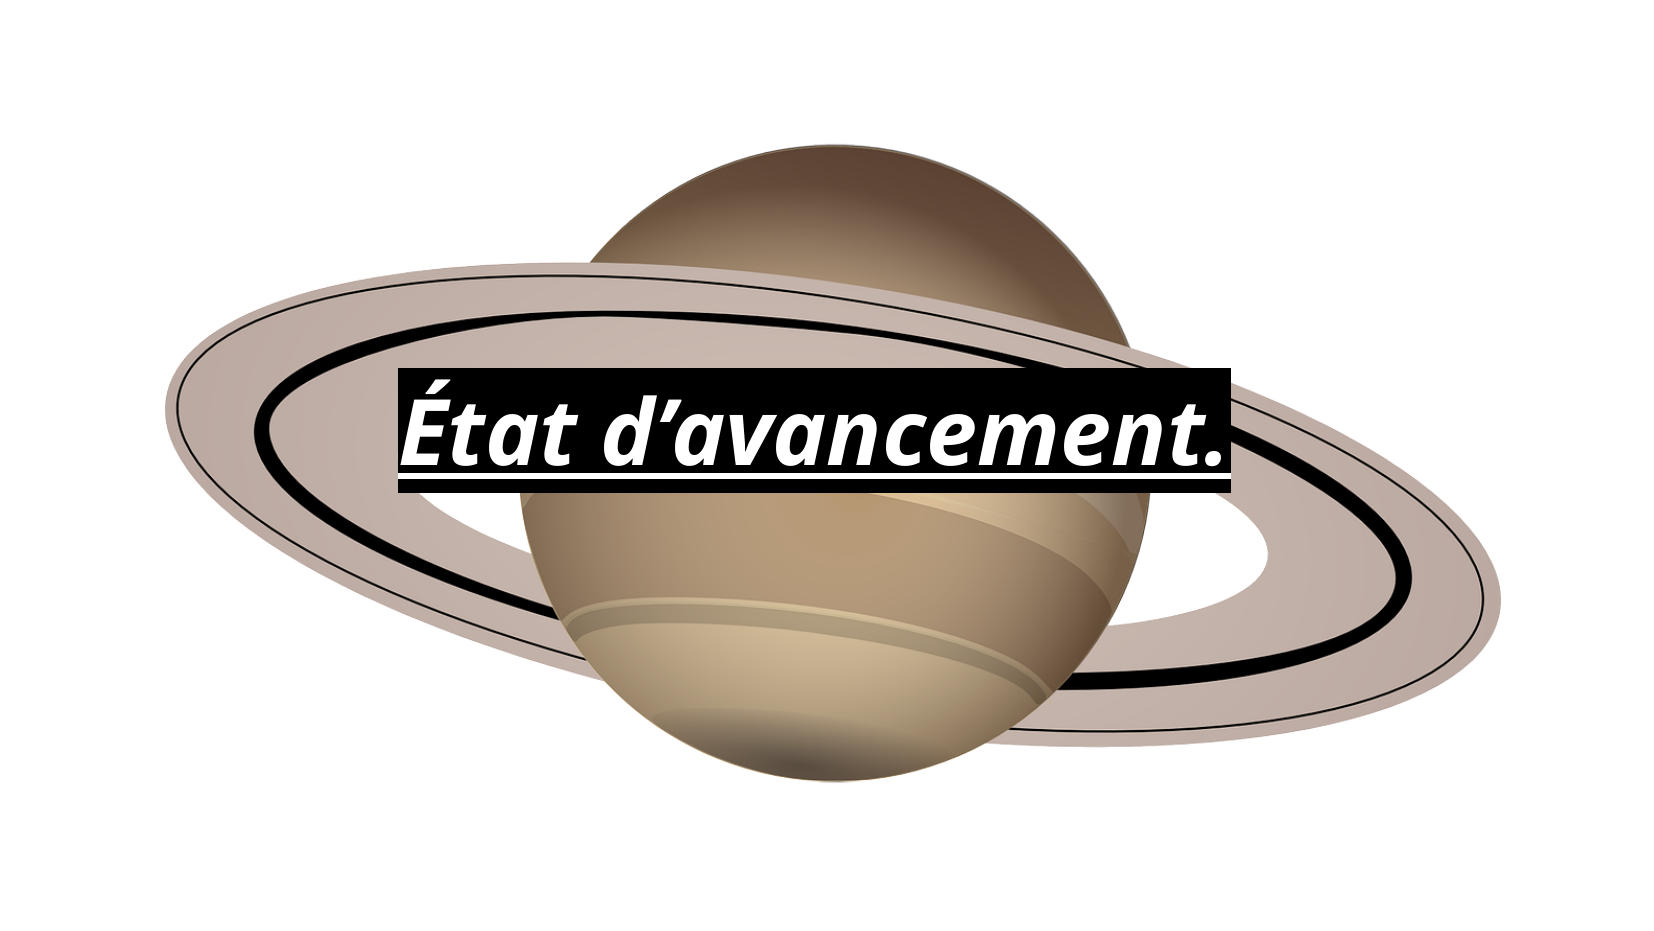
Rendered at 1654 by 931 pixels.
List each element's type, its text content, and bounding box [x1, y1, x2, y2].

picture [165, 508, 1501, 798]
title État d’avancement. [70, 352, 1559, 508]
picture [165, 129, 1501, 352]
